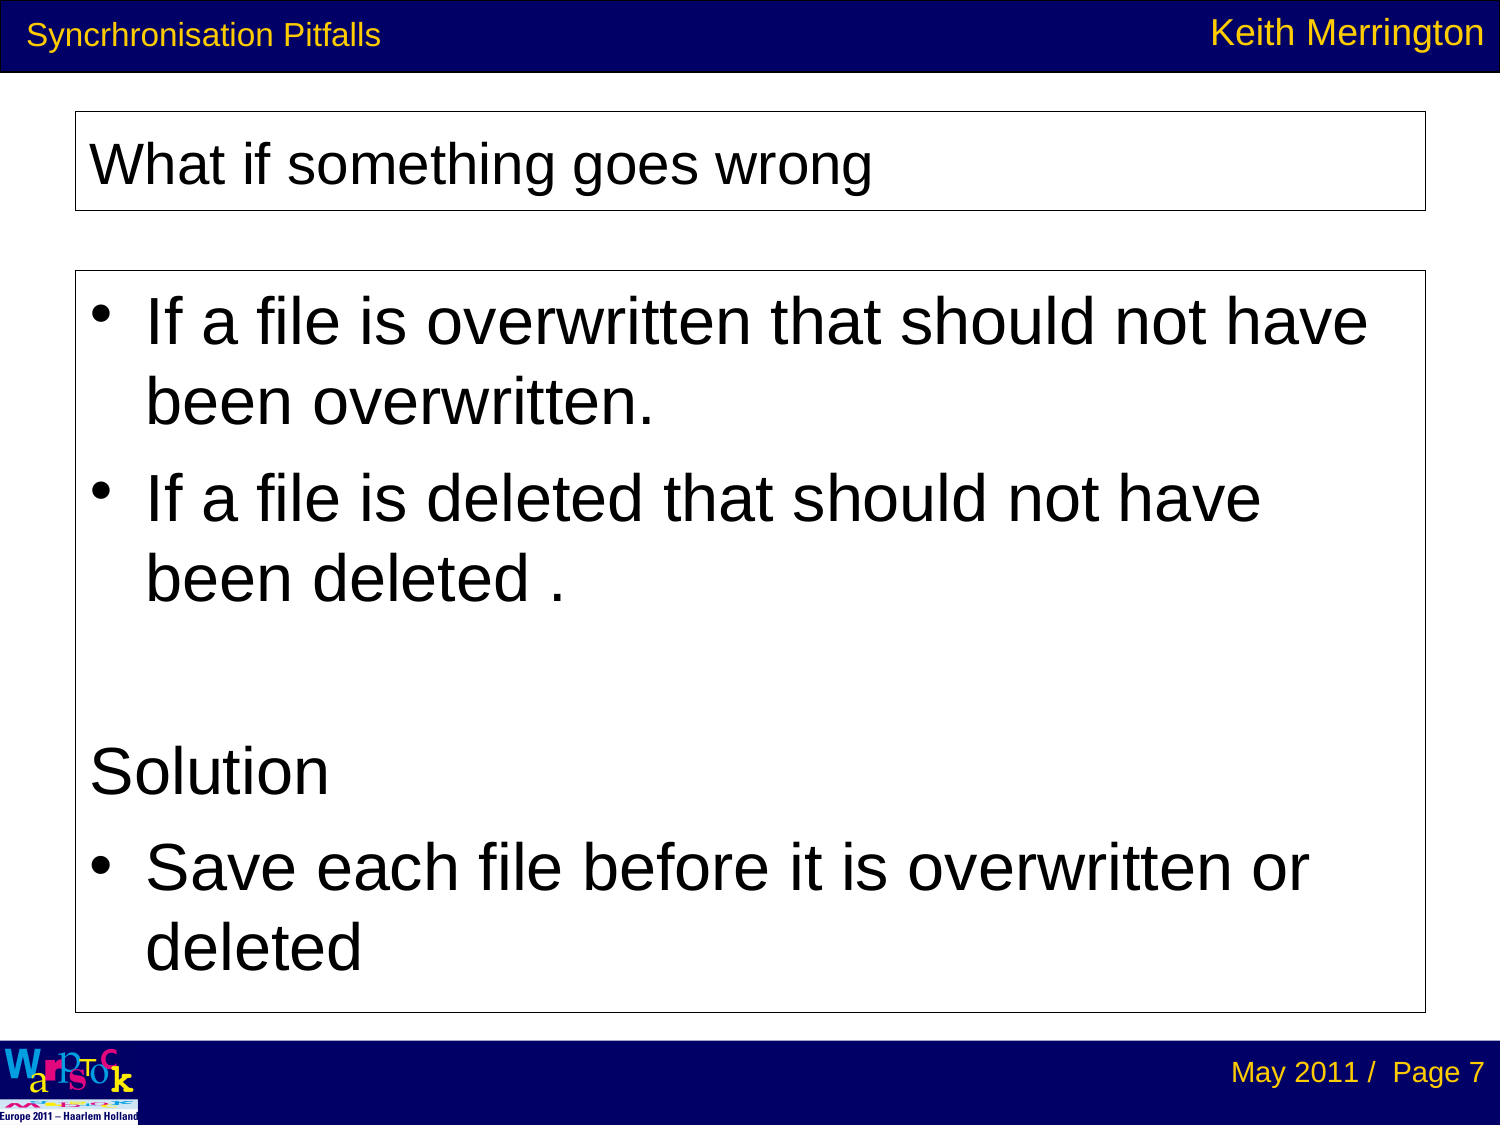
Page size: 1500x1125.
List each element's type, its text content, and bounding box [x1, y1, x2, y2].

list If a file is overwritten that should not have been overwritten. If a file is deleted that should not have been deleted . Solution Save each file before it is overwritten or deleted [75, 270, 1426, 1013]
title What if something goes wrong [75, 111, 1426, 211]
picture [0, 1042, 138, 1125]
